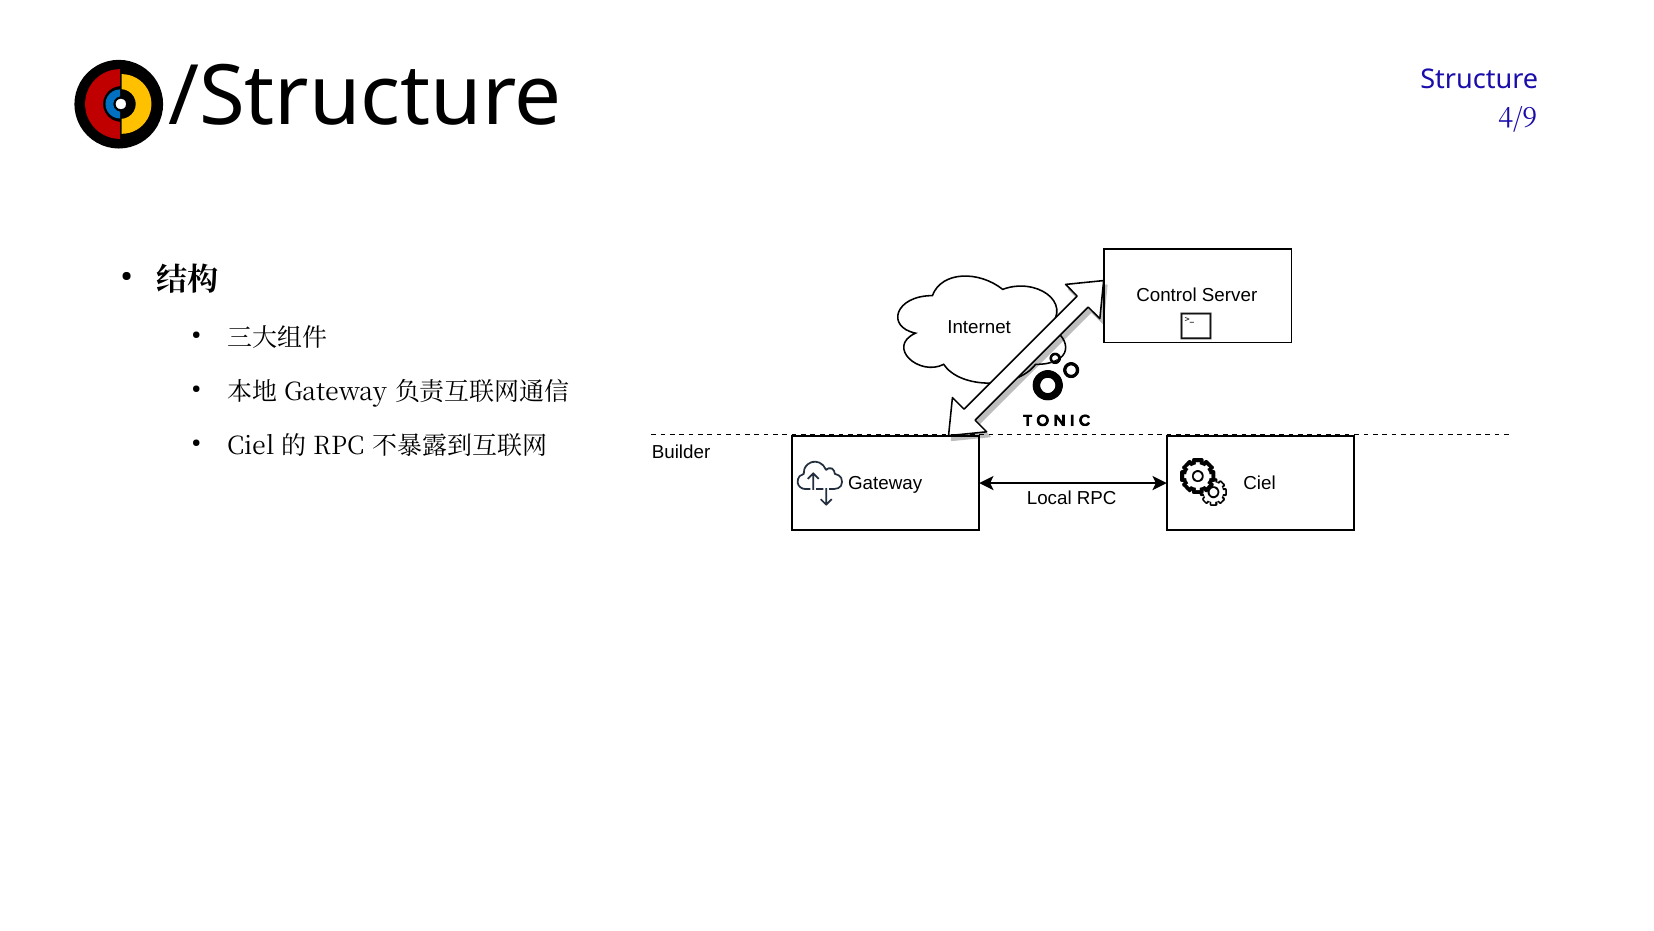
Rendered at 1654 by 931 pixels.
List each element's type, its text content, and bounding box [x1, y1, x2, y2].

text_box Structure <编号>/9 [1405, 52, 1583, 184]
picture [71, 57, 153, 151]
text_box /Structure [153, 28, 697, 163]
picture [649, 247, 1514, 532]
text_box 结构 三大组件 本地Gateway负责互联网通信 Ciel的RPC不暴露到互联网 [106, 224, 992, 807]
